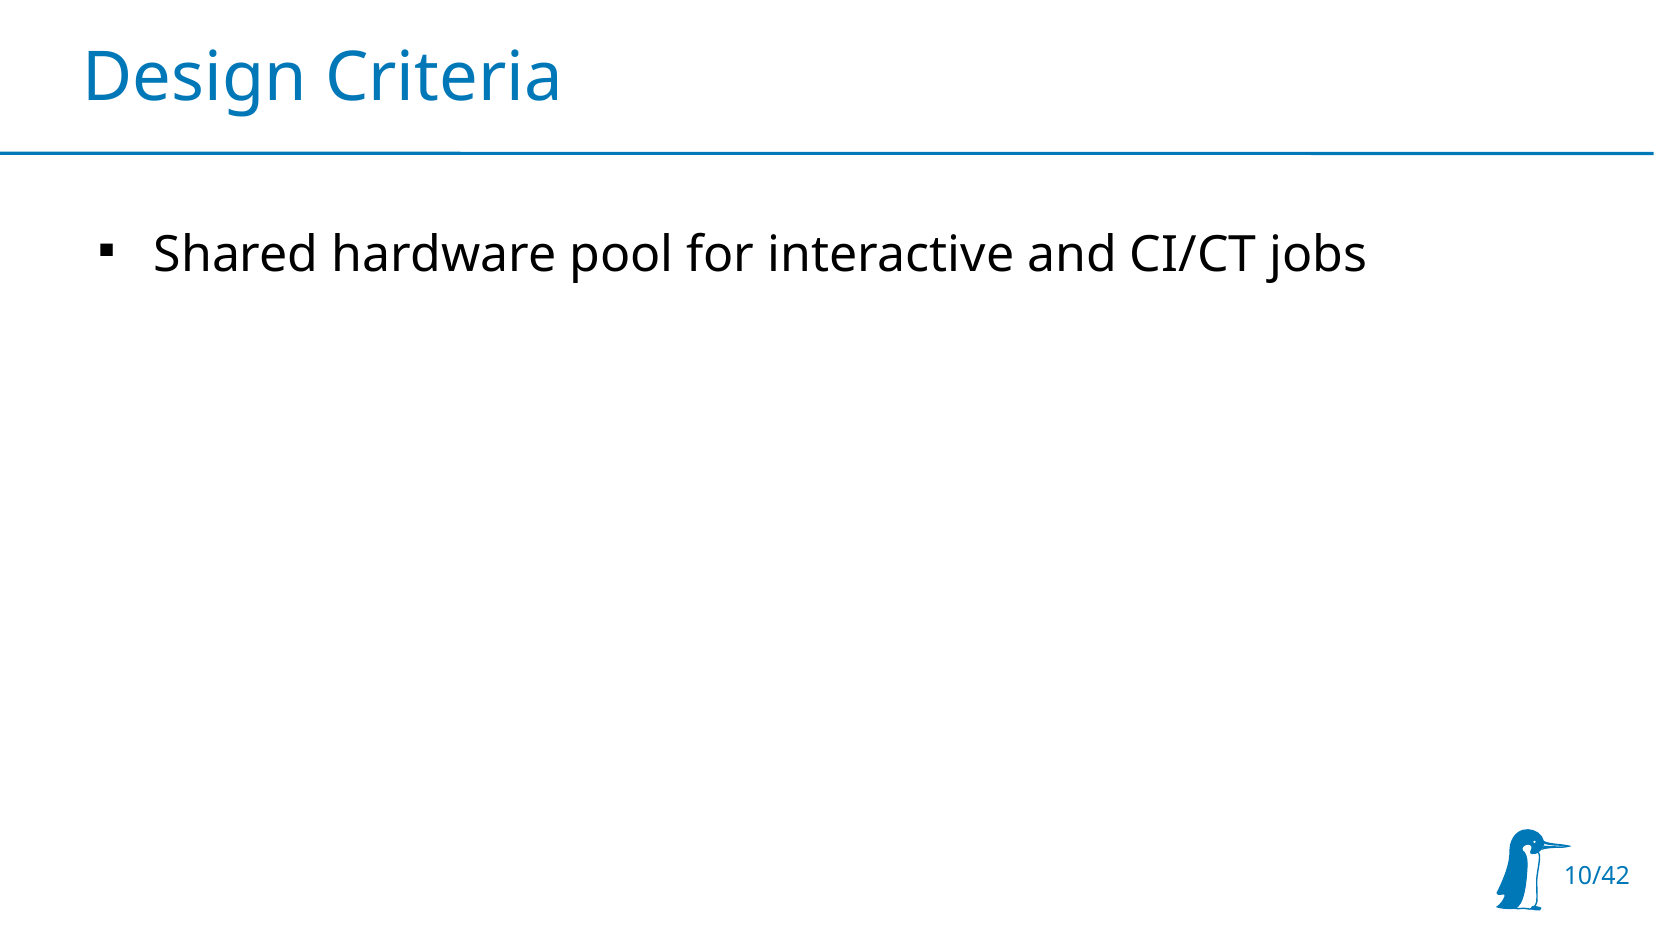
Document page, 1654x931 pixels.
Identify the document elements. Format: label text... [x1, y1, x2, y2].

title Design Criteria [82, 30, 1571, 121]
list Shared hardware pool for interactive and CI/CT jobs [82, 217, 1571, 861]
